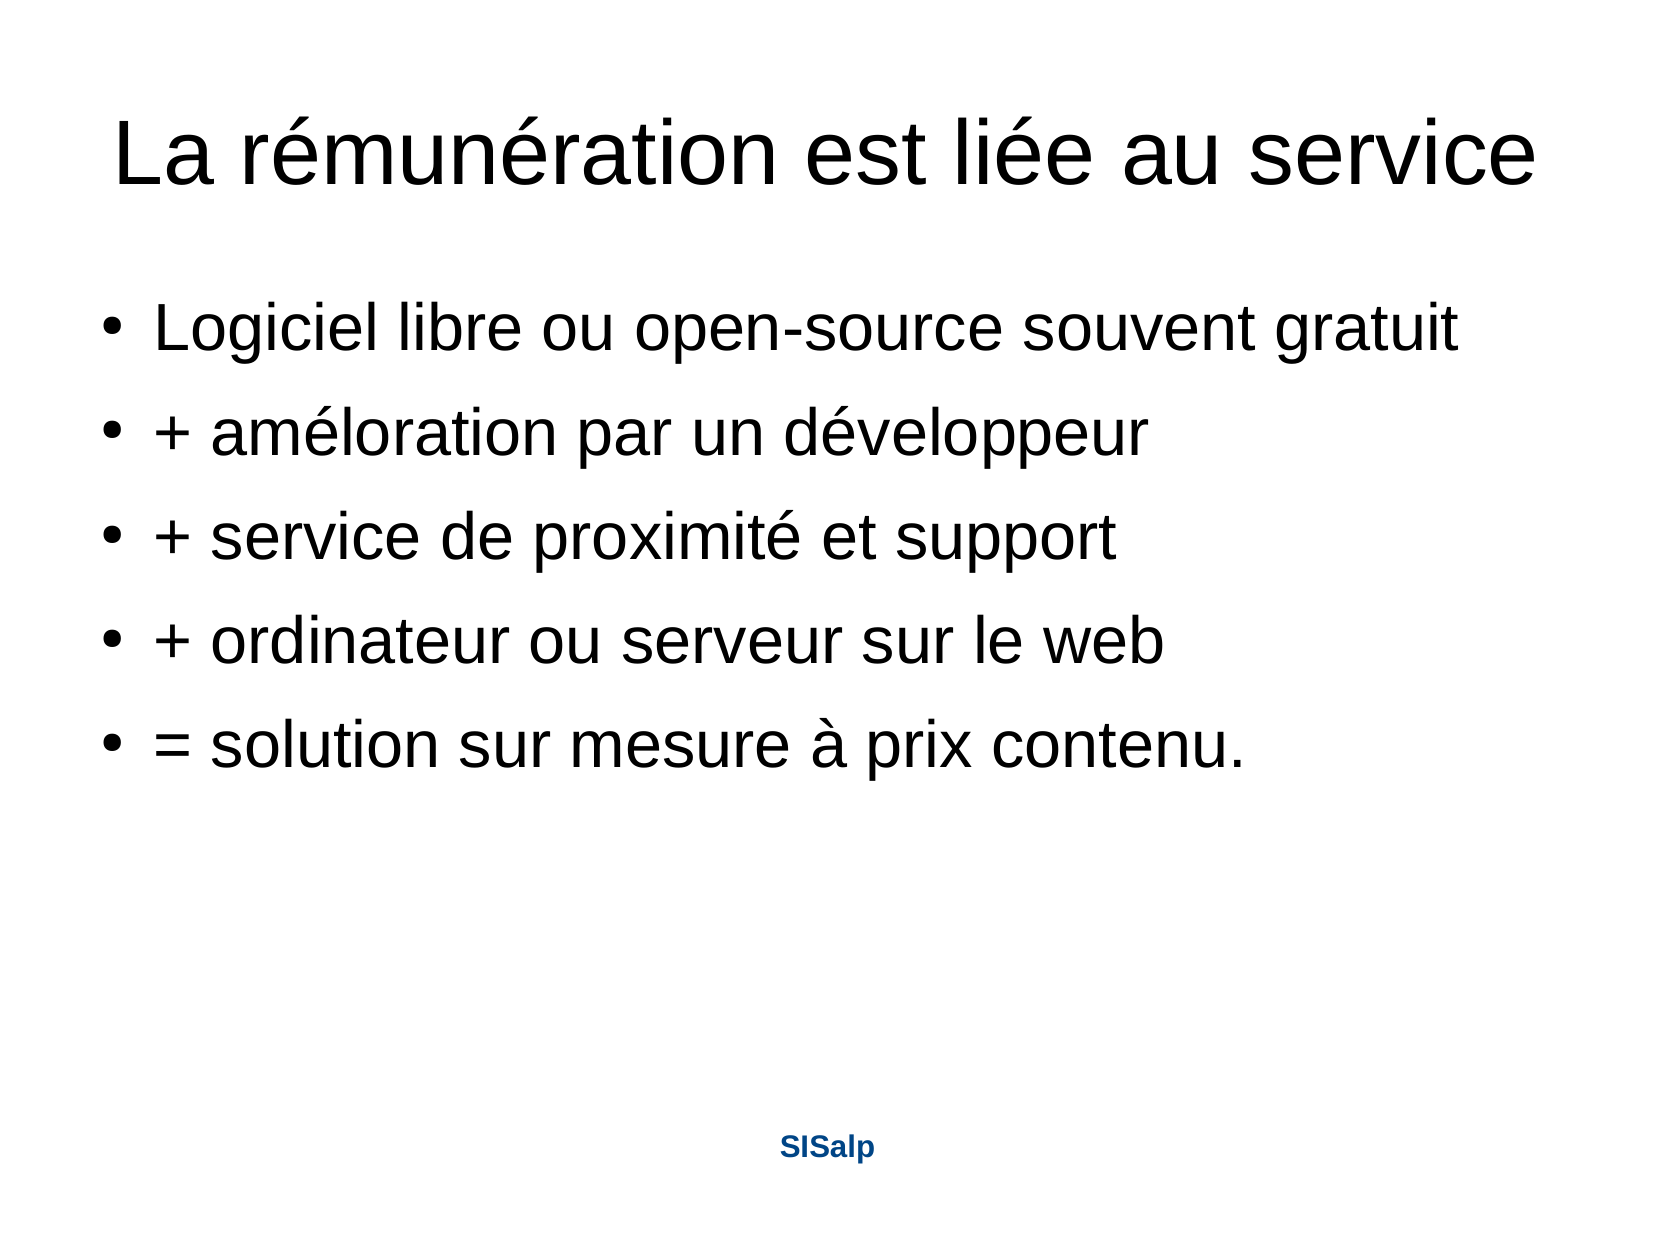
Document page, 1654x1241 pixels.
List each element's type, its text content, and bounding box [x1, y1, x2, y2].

list Logiciel libre ou open-source souvent gratuit + améloration par un développeur + service de proximité et support + ordinateur ou serveur sur le web = solution sur mesure à prix contenu. [82, 290, 1571, 1010]
title La rémunération est liée au service [82, 49, 1571, 257]
